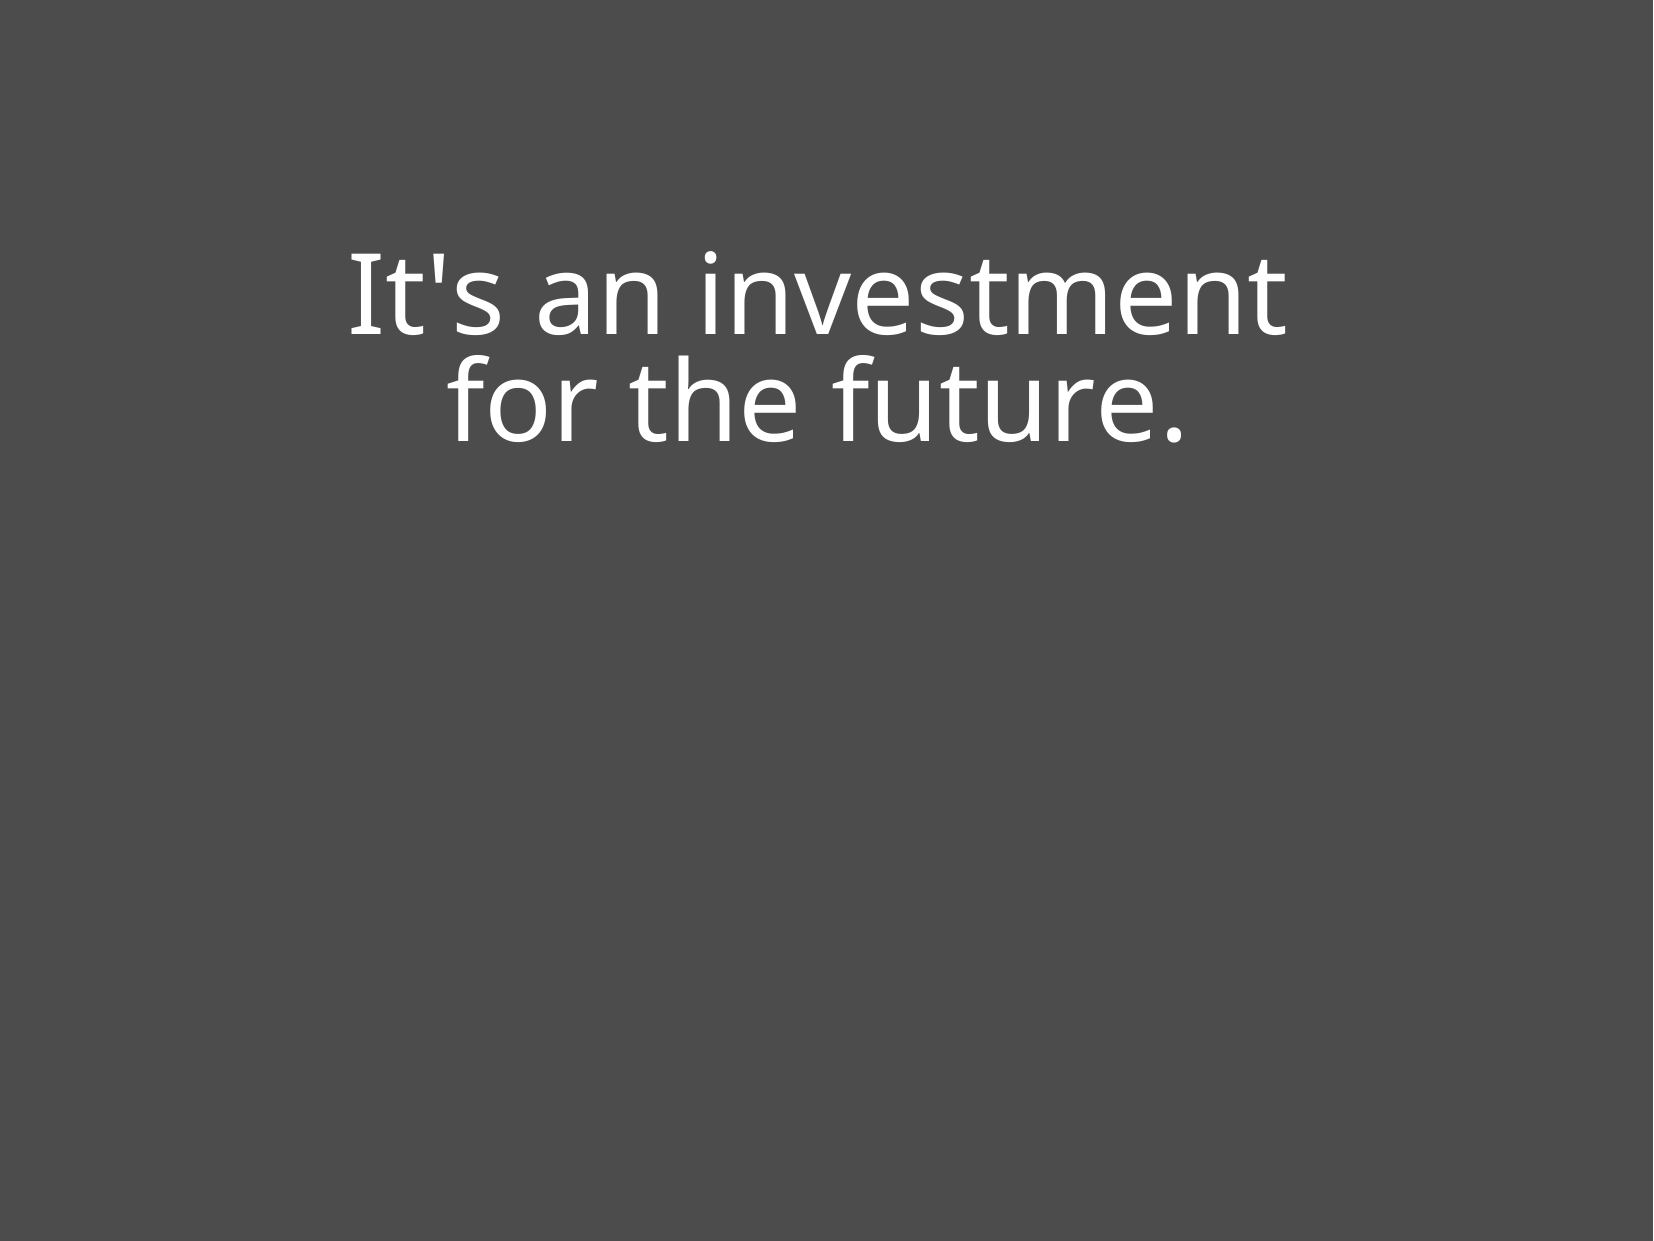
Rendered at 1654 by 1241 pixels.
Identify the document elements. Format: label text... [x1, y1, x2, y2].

title It's an investment for the future. [112, 212, 1524, 499]
